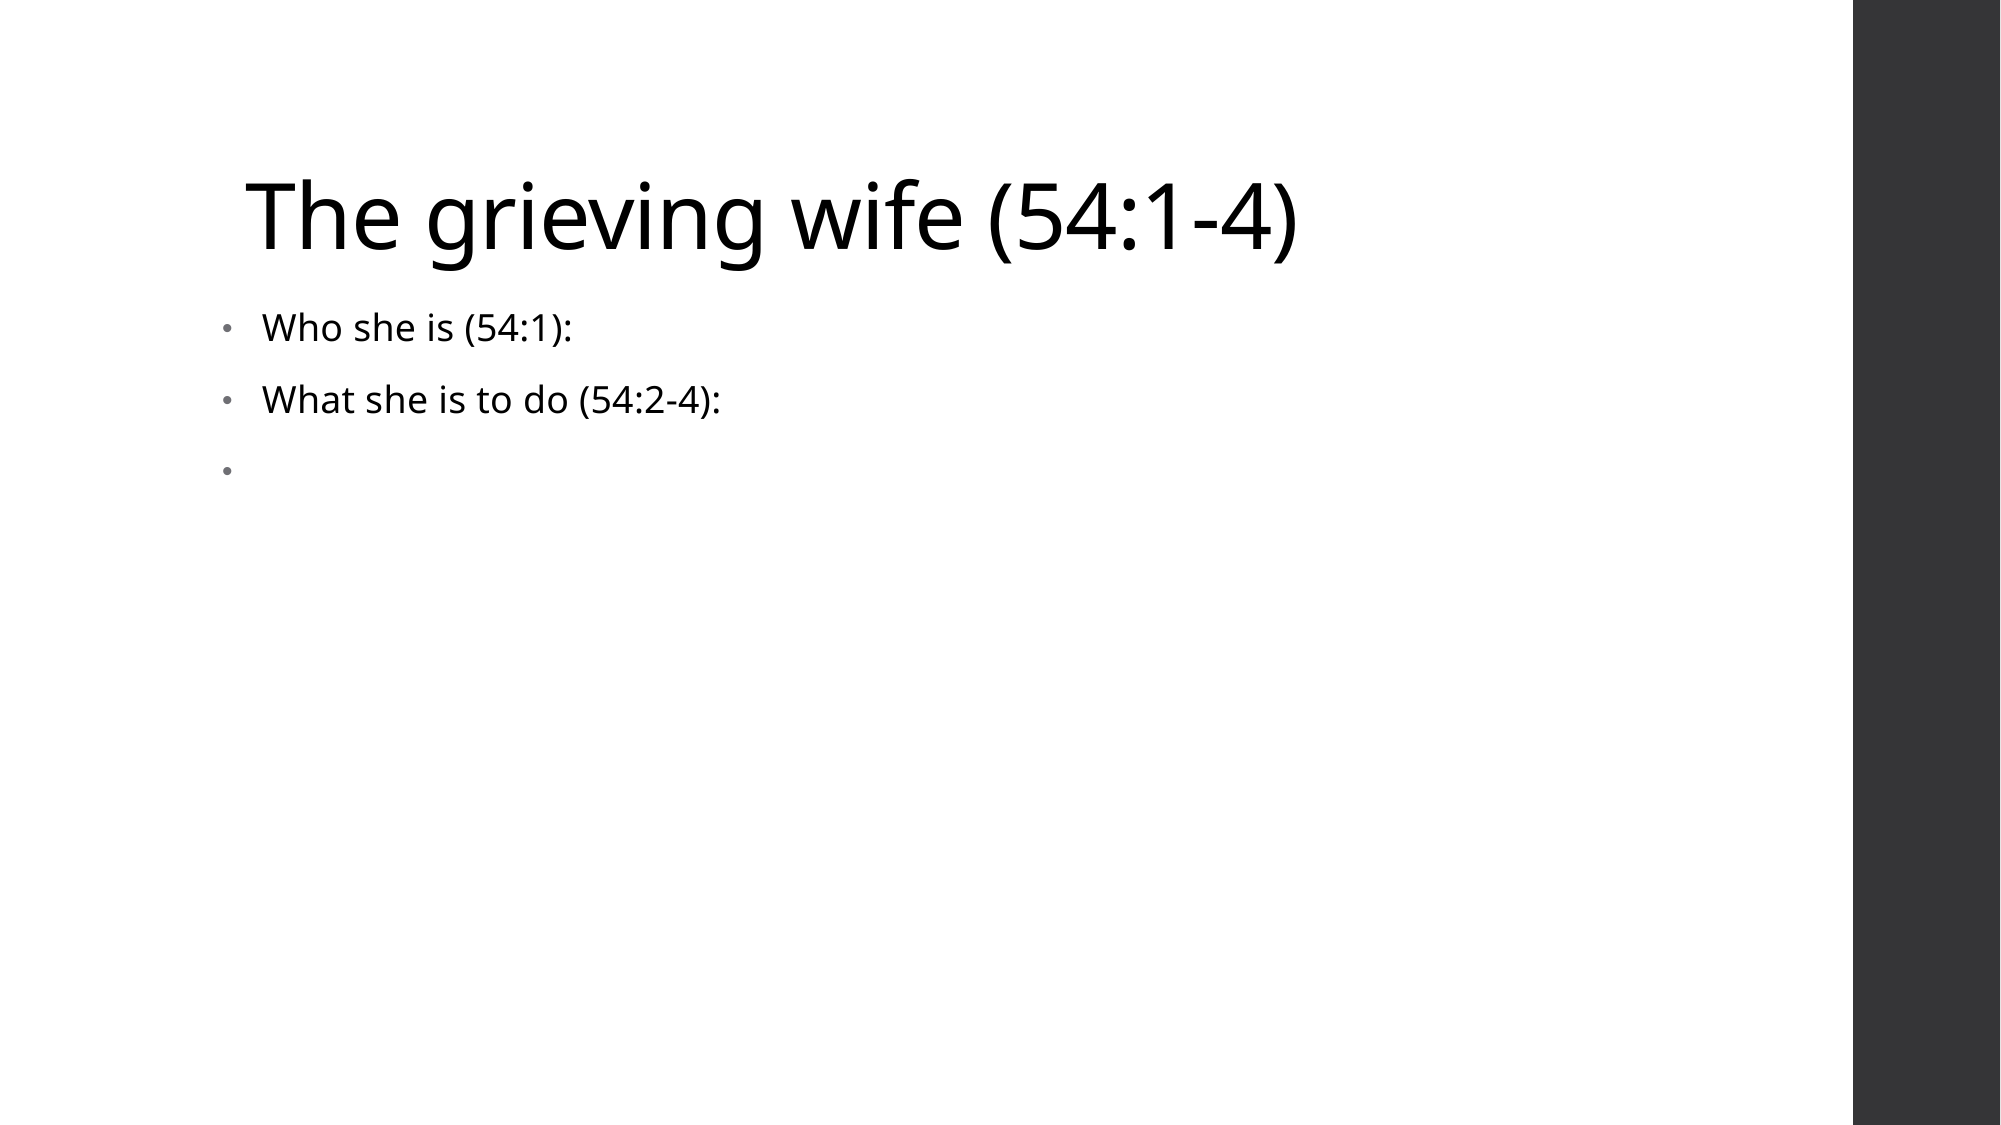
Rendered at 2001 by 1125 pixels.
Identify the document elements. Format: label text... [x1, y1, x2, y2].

list Who she is (54:1): What she is to do (54:2-4): [206, 299, 1617, 1014]
title The grieving wife (54:1-4) [206, 60, 1797, 278]
